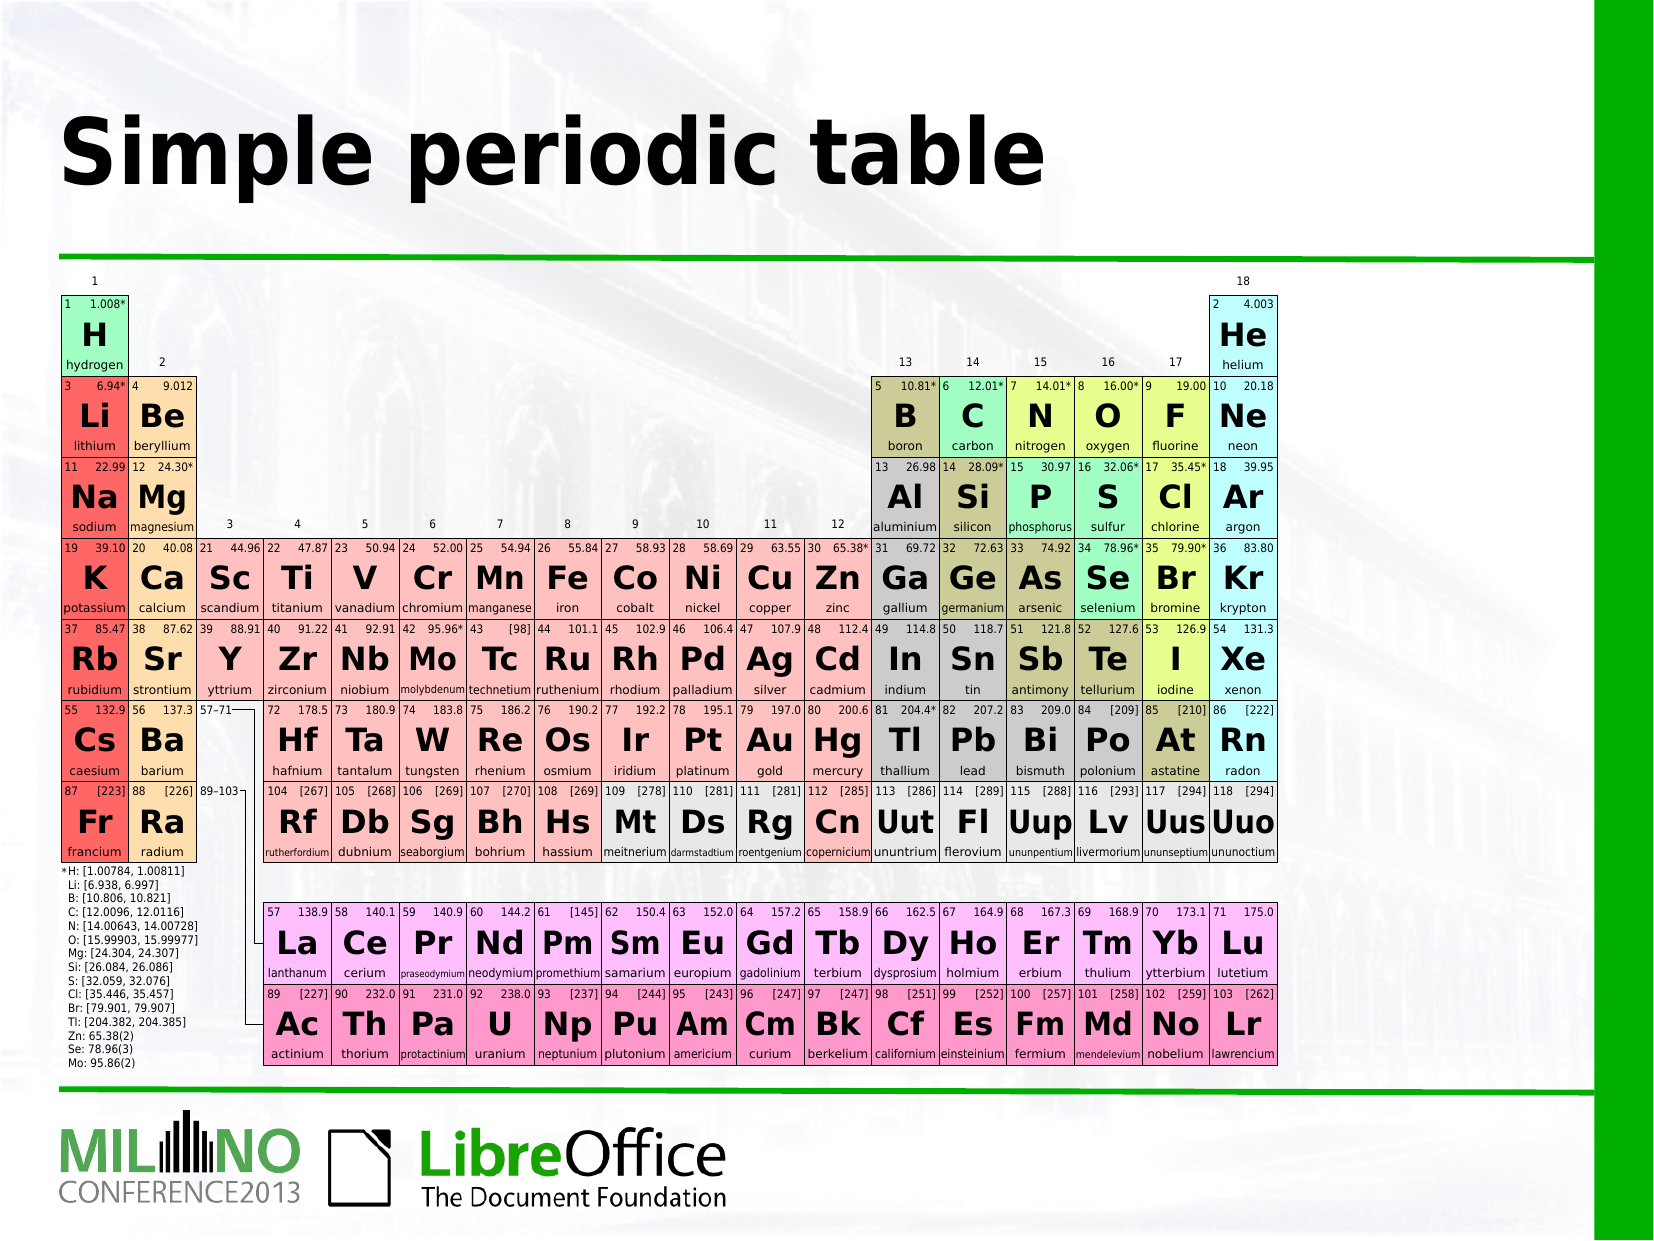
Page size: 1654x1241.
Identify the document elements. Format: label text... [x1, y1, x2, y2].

title Simple periodic table [59, 49, 1548, 257]
picture [1, 0, 1594, 1241]
